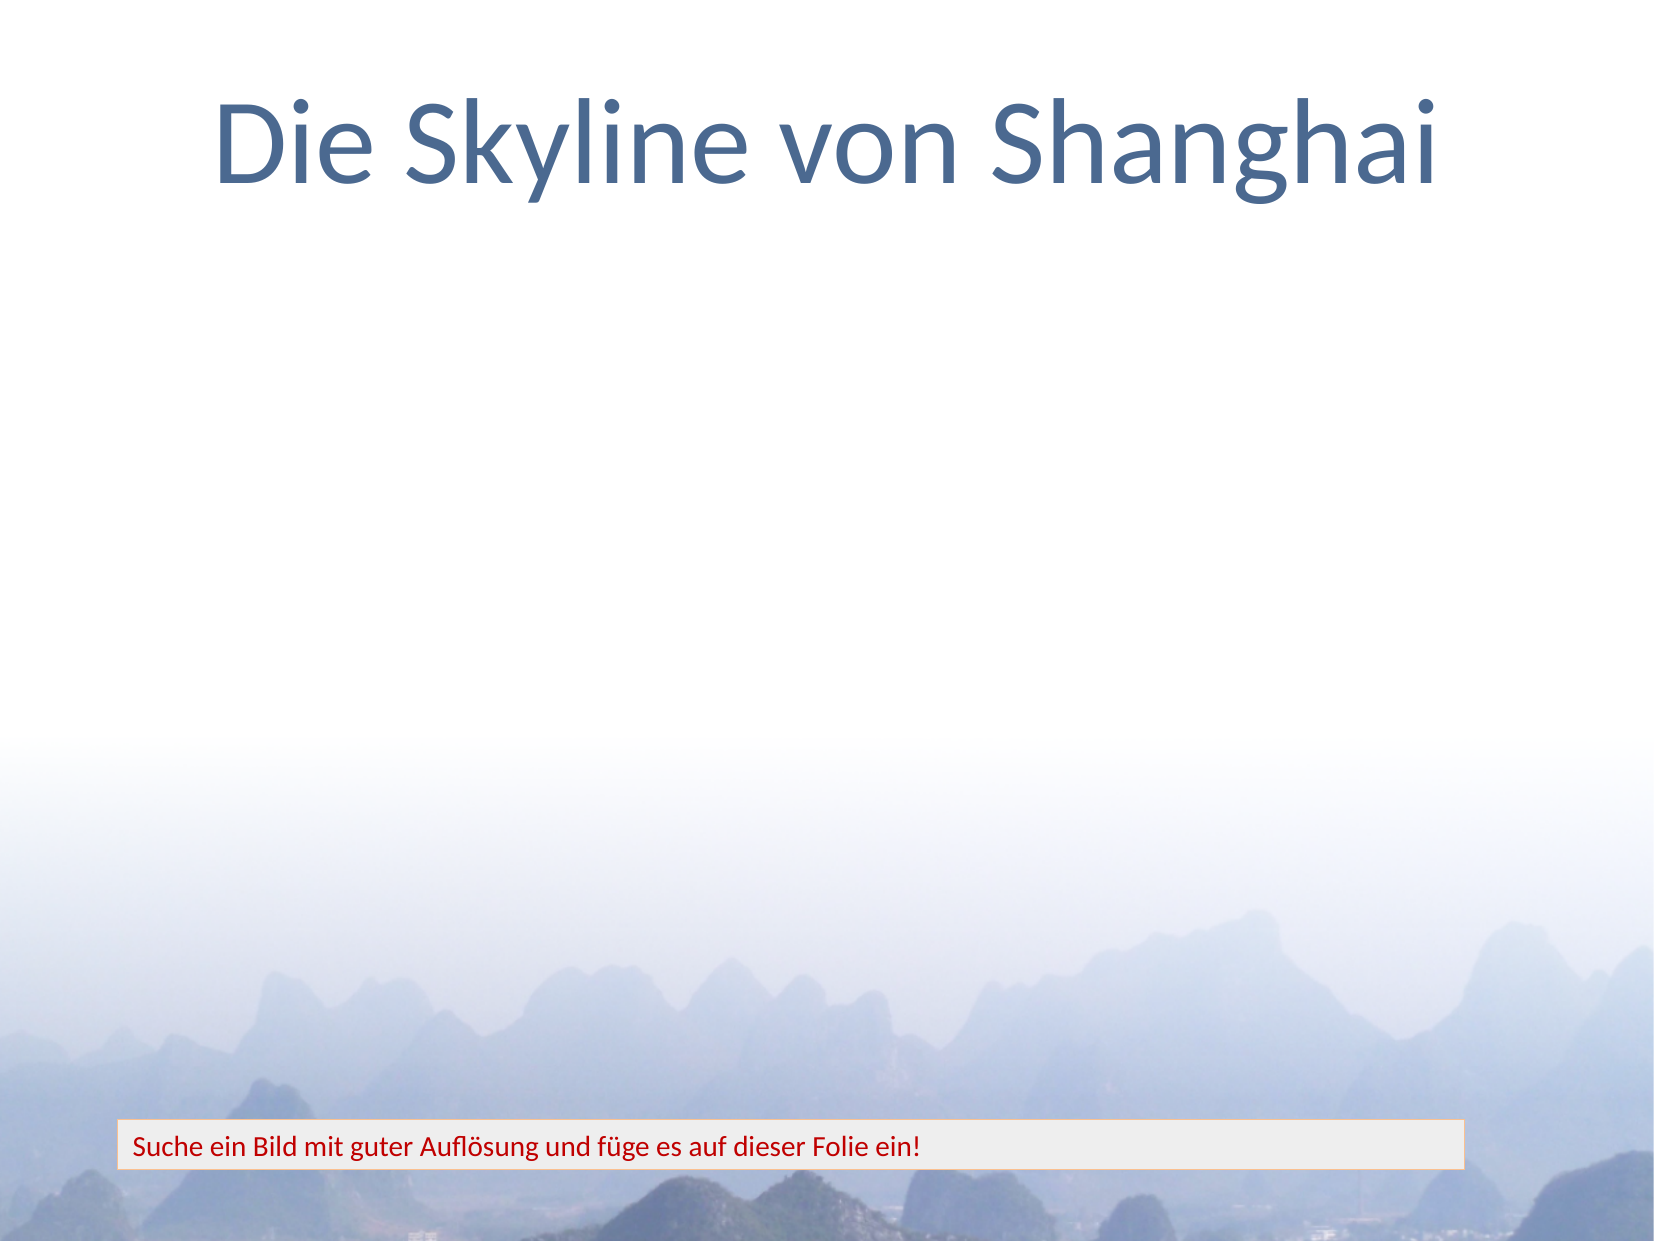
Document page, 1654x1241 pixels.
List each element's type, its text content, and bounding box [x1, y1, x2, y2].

text_box Suche ein Bild mit guter Auflösung und füge es auf dieser Folie ein! [117, 1119, 1465, 1170]
title Die Skyline von Shanghai [82, 49, 1571, 257]
picture [0, 3, 1654, 1241]
